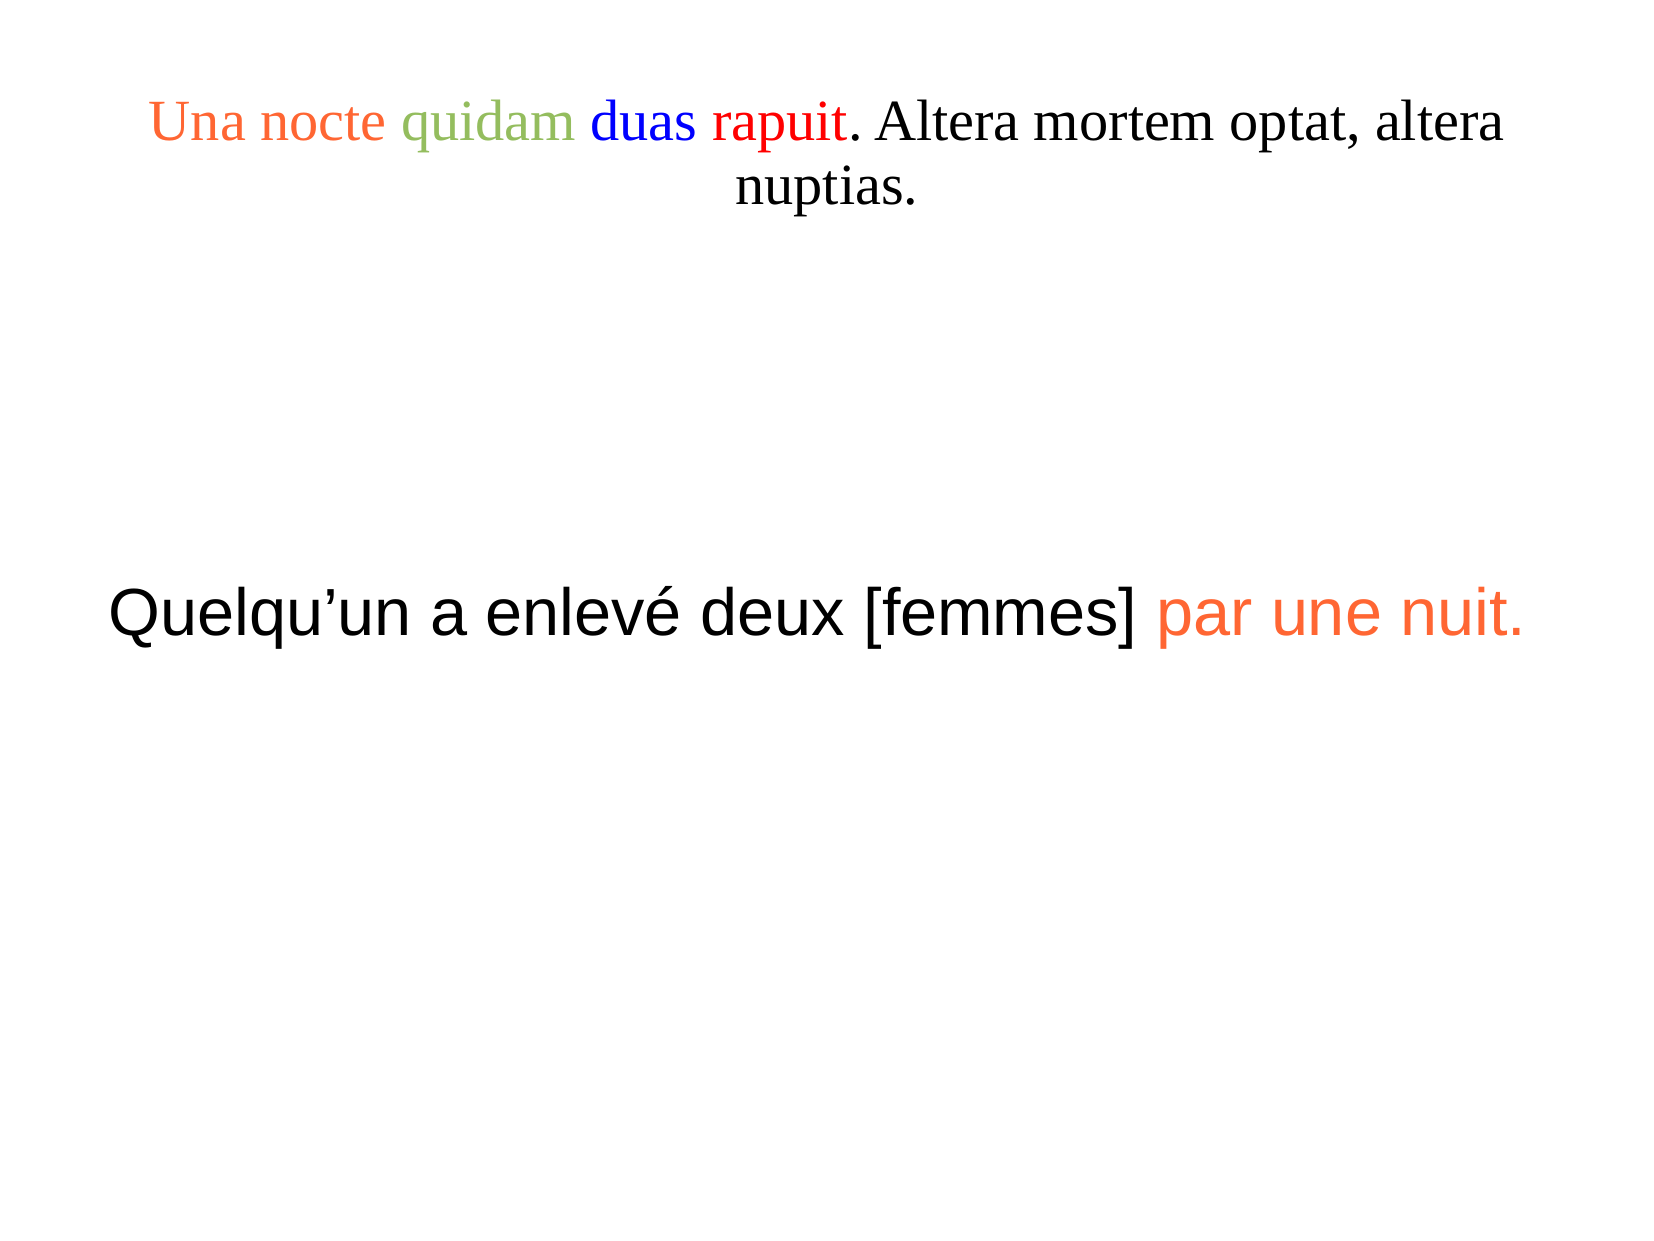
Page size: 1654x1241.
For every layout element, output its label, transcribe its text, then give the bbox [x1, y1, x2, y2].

subtitle Quelqu’un a enlevé deux [femmes] par une nuit. [82, 290, 1571, 1010]
title Una nocte quidam duas rapuit. Altera mortem optat, altera nuptias. [82, 49, 1571, 257]
